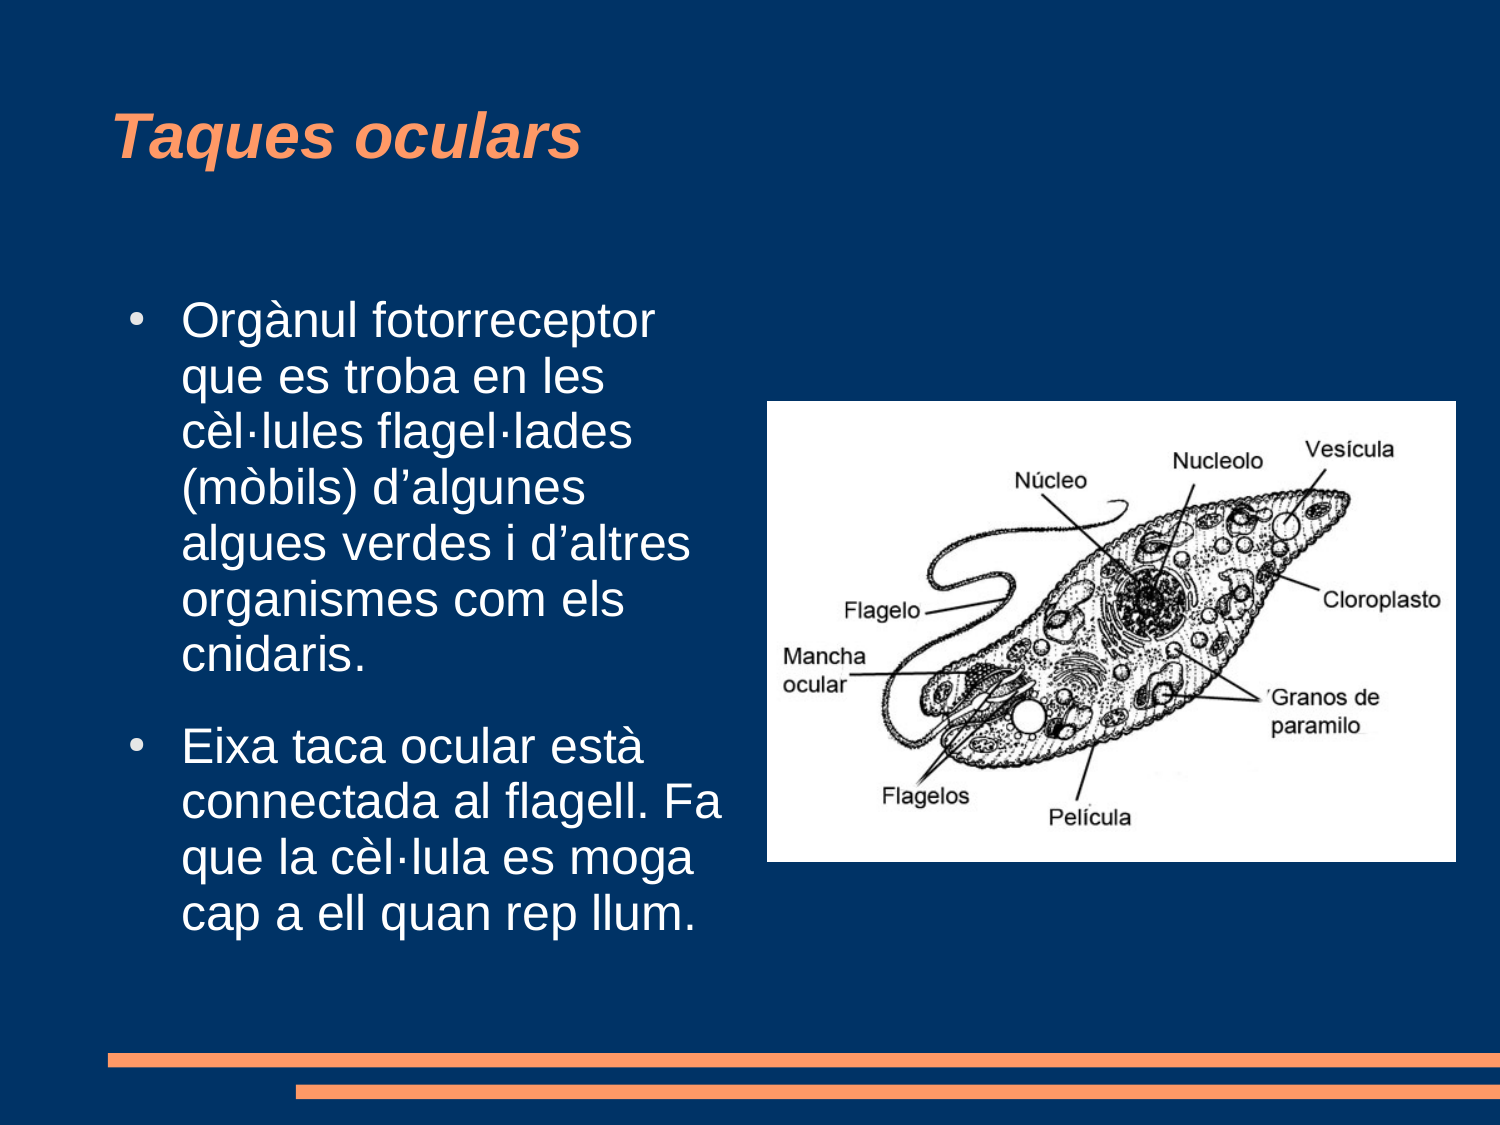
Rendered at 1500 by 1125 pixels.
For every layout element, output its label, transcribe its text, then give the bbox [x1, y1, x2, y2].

picture [767, 401, 1456, 862]
title Taques oculars [110, 41, 1392, 230]
list Orgànul fotorreceptor que es troba en les cèl·lules flagel·lades (mòbils) d’algunes algues verdes i d’altres organismes com els cnidaris. Eixa taca ocular està connectada al flagell. Fa que la cèl·lula es moga cap a ell quan rep llum. [110, 292, 748, 1027]
